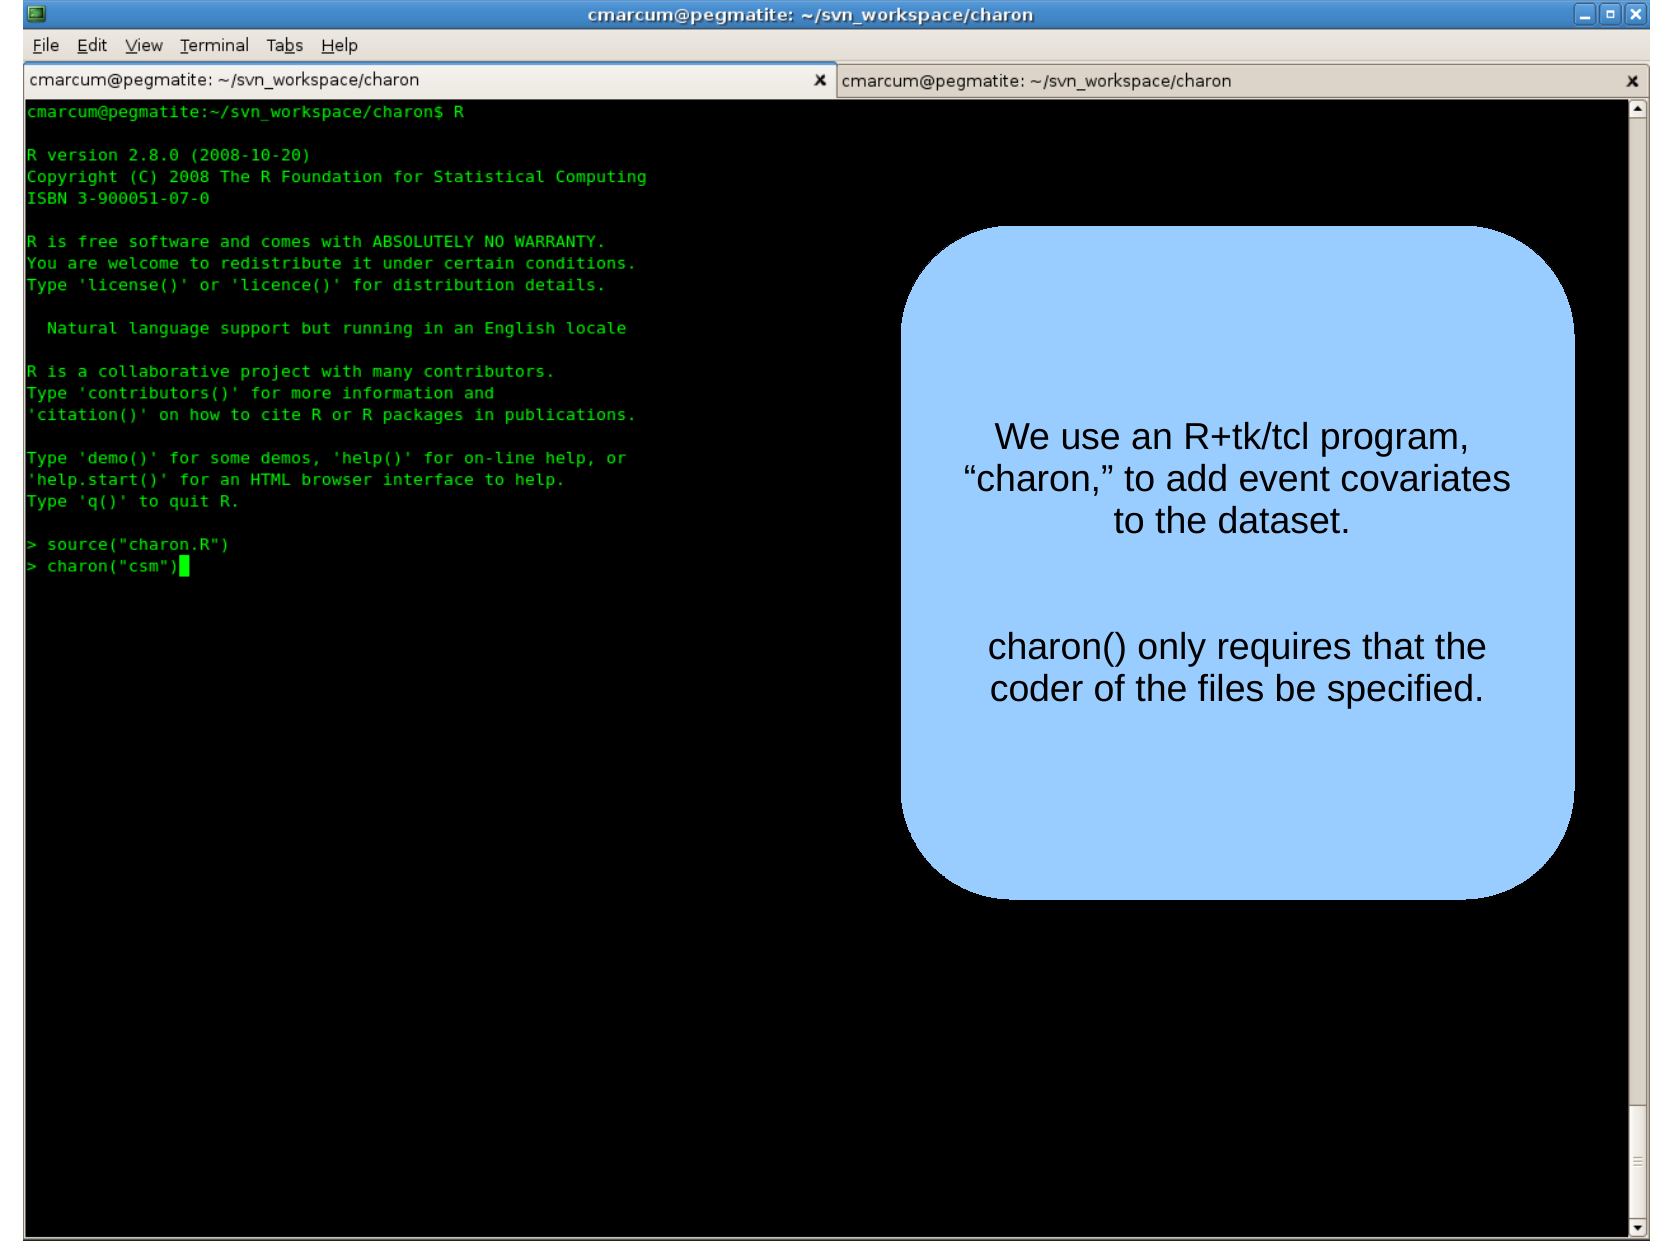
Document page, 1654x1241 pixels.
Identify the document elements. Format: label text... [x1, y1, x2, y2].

picture [23, 0, 1650, 1241]
text_box We use an R+tk/tcl program, “charon,” to add event covariates to the dataset. charon() only requires that the coder of the files be specified. [900, 225, 1576, 901]
